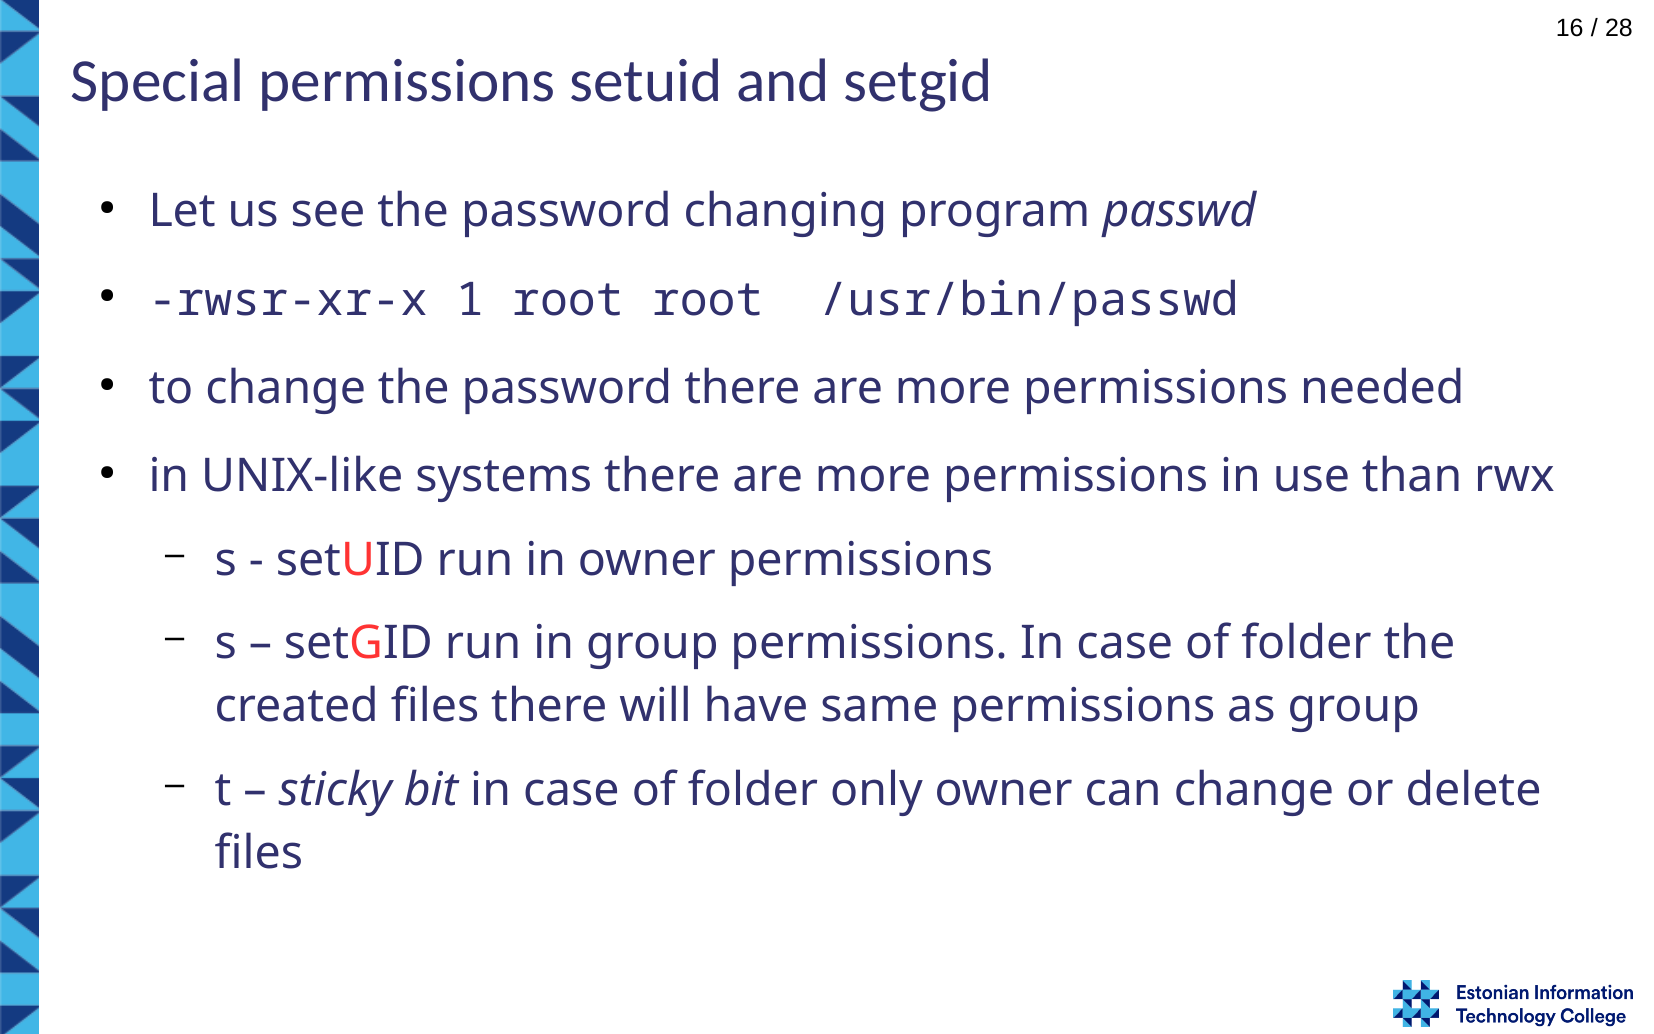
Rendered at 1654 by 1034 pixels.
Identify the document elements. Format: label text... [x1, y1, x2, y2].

picture [1393, 980, 1633, 1027]
title Special permissions setuid and setgid [70, 41, 1630, 130]
list Let us see the password changing program passwd -rwsr-xr-x 1 root root /usr/bin/passwd to change the password there are more permissions needed in UNIX-like systems there are more permissions in use than rwx s - setUID run in owner permissions s – setGID run in group permissions. In case of folder the created files there will have same permissions as group t – sticky bit in case of folder only owner can change or delete files [82, 176, 1595, 895]
